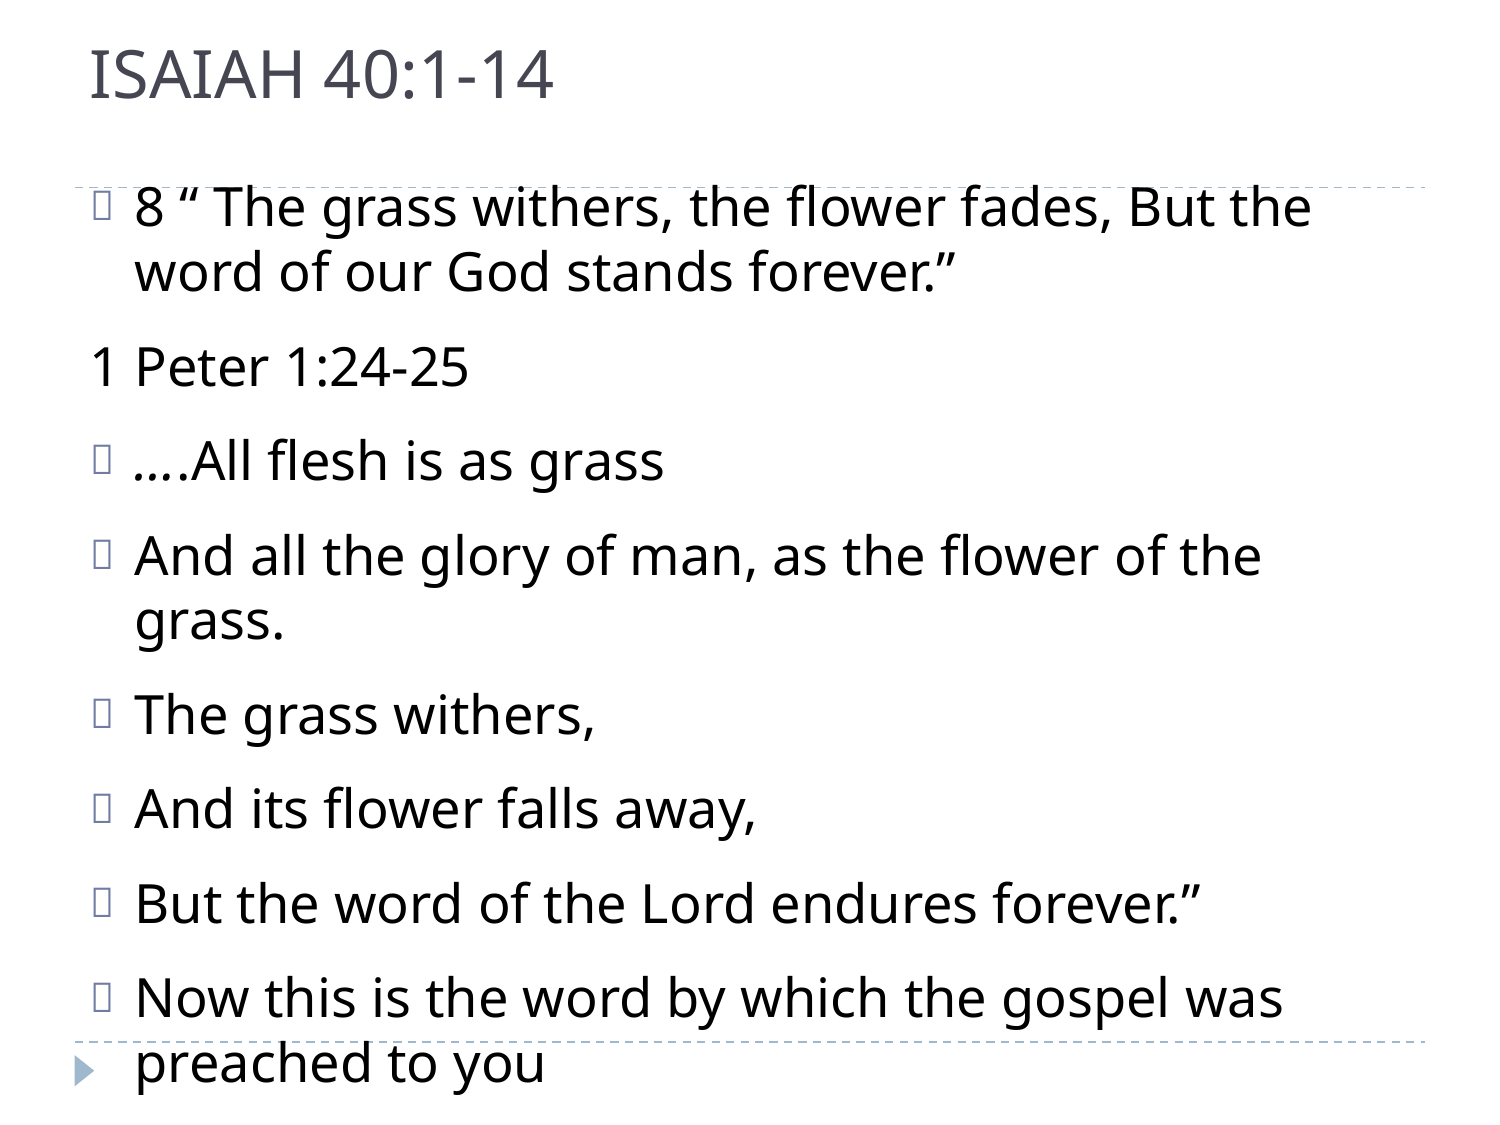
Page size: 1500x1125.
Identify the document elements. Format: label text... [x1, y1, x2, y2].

list 8 “ The grass withers, the flower fades, But the word of our God stands forever.” 1 Peter 1:24-25 ….All flesh is as grass And all the glory of man, as the flower of the grass. The grass withers, And its flower falls away, But the word of the Lord endures forever.” Now this is the word by which the gospel was preached to you [75, 165, 1426, 976]
title ISAIAH 40:1-14 [75, 24, 1425, 165]
